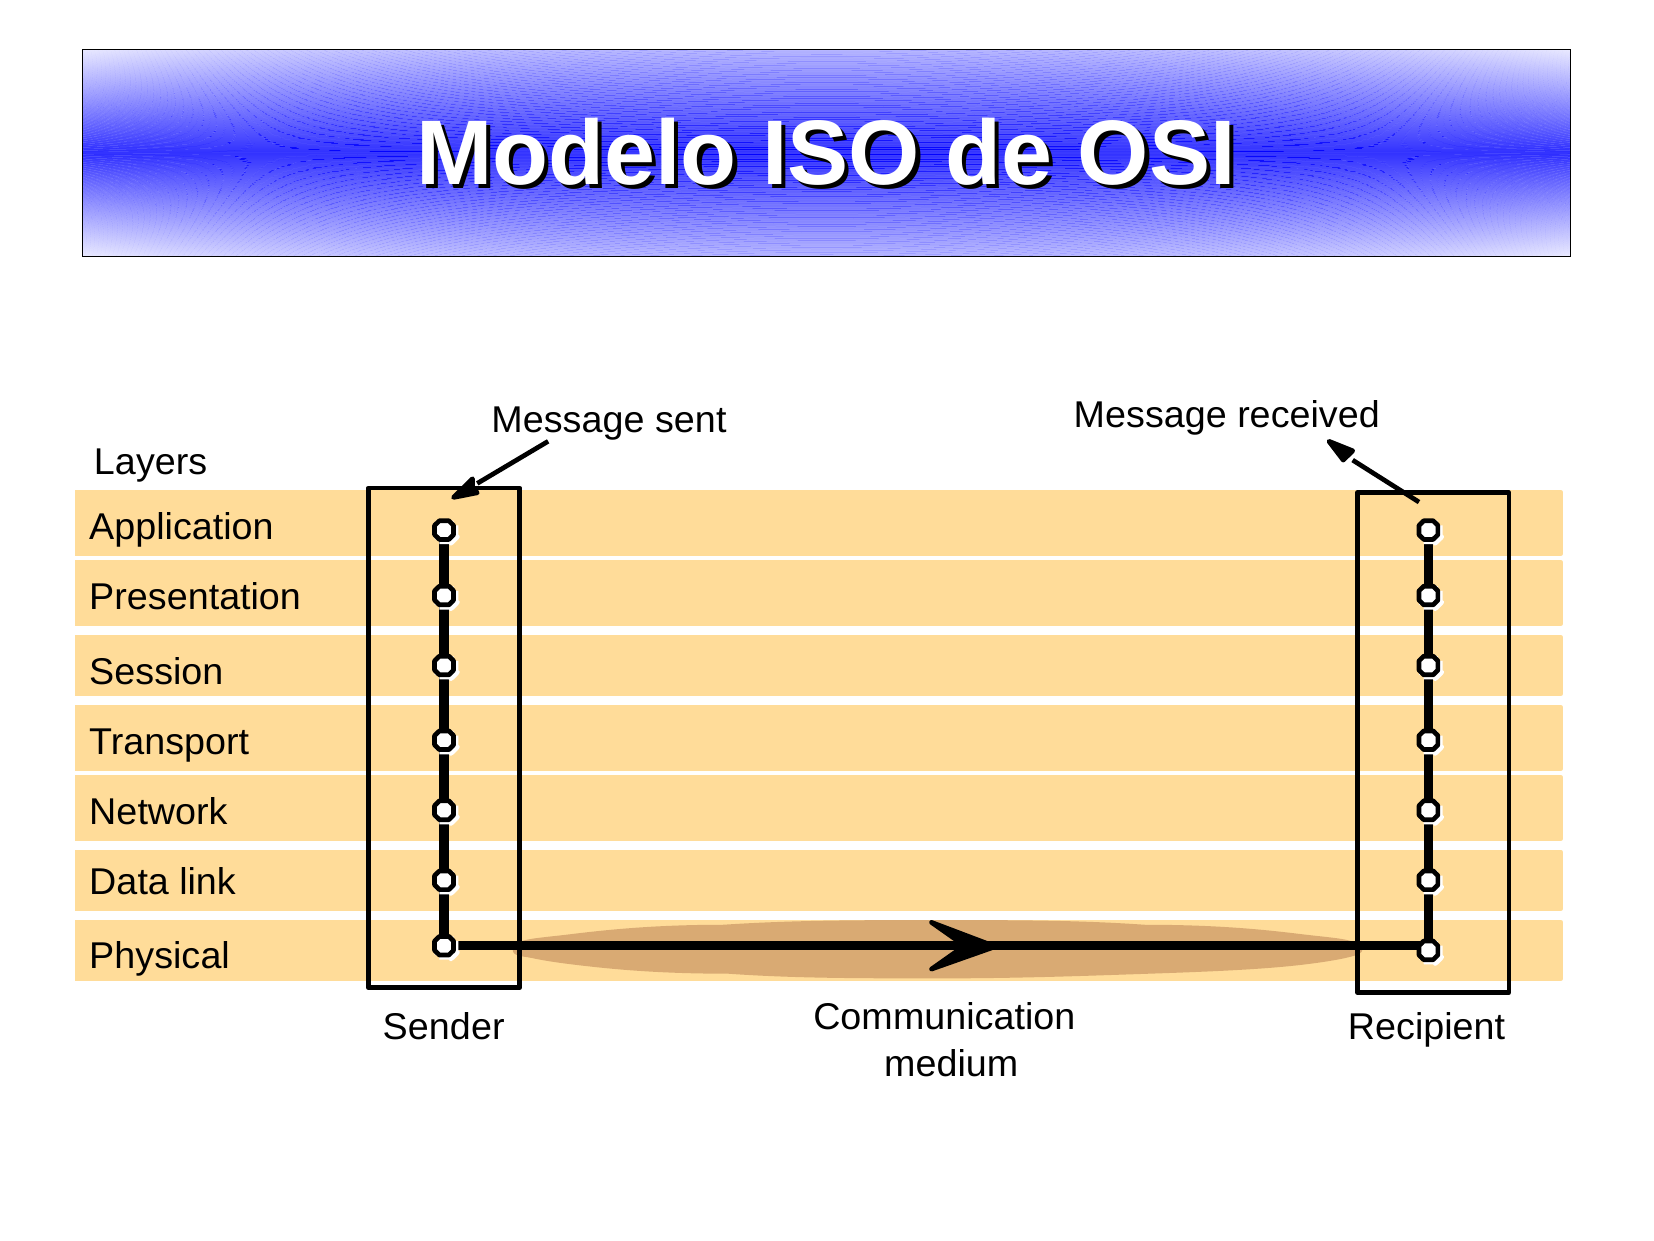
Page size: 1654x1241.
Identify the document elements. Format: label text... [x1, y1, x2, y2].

picture [75, 390, 1576, 1096]
title Modelo ISO de OSI [82, 49, 1571, 257]
